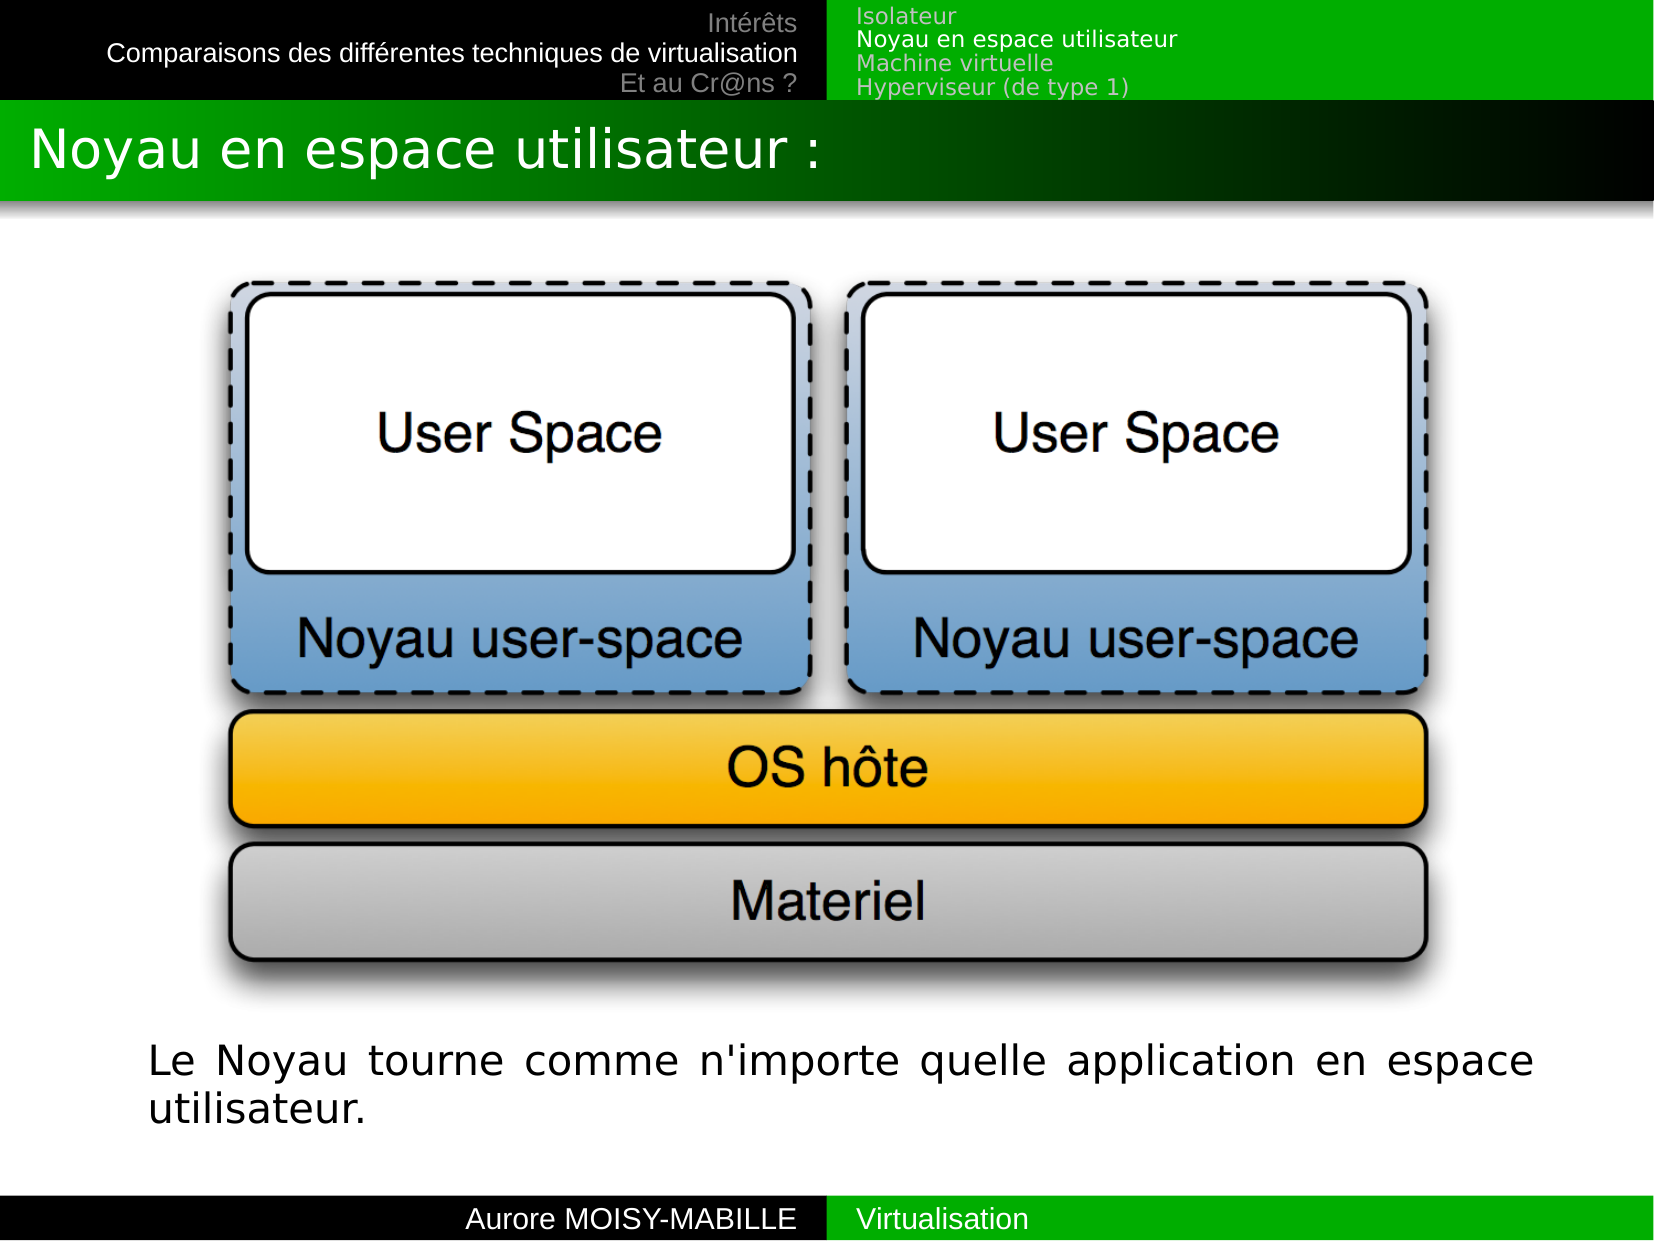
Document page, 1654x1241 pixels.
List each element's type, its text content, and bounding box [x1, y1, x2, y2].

text_box Isolateur Noyau en espace utilisateur Machine virtuelle Hyperviseur (de type 1) [856, 5, 1625, 101]
text_box Aurore MOISY-MABILLE [0, 1202, 798, 1238]
text_box Virtualisation [856, 1202, 1654, 1238]
picture [138, 209, 1518, 1069]
text_box Intérêts Comparaisons des différentes techniques de virtualisation Et au Cr@ns ? [0, 7, 798, 99]
text_box Le Noyau tourne comme n'importe quelle application en espace utilisateur. [147, 1036, 1536, 1152]
text_box [0, 1195, 1654, 1241]
text_box Noyau en espace utilisateur : [29, 118, 1654, 184]
text_box [0, 0, 1654, 219]
